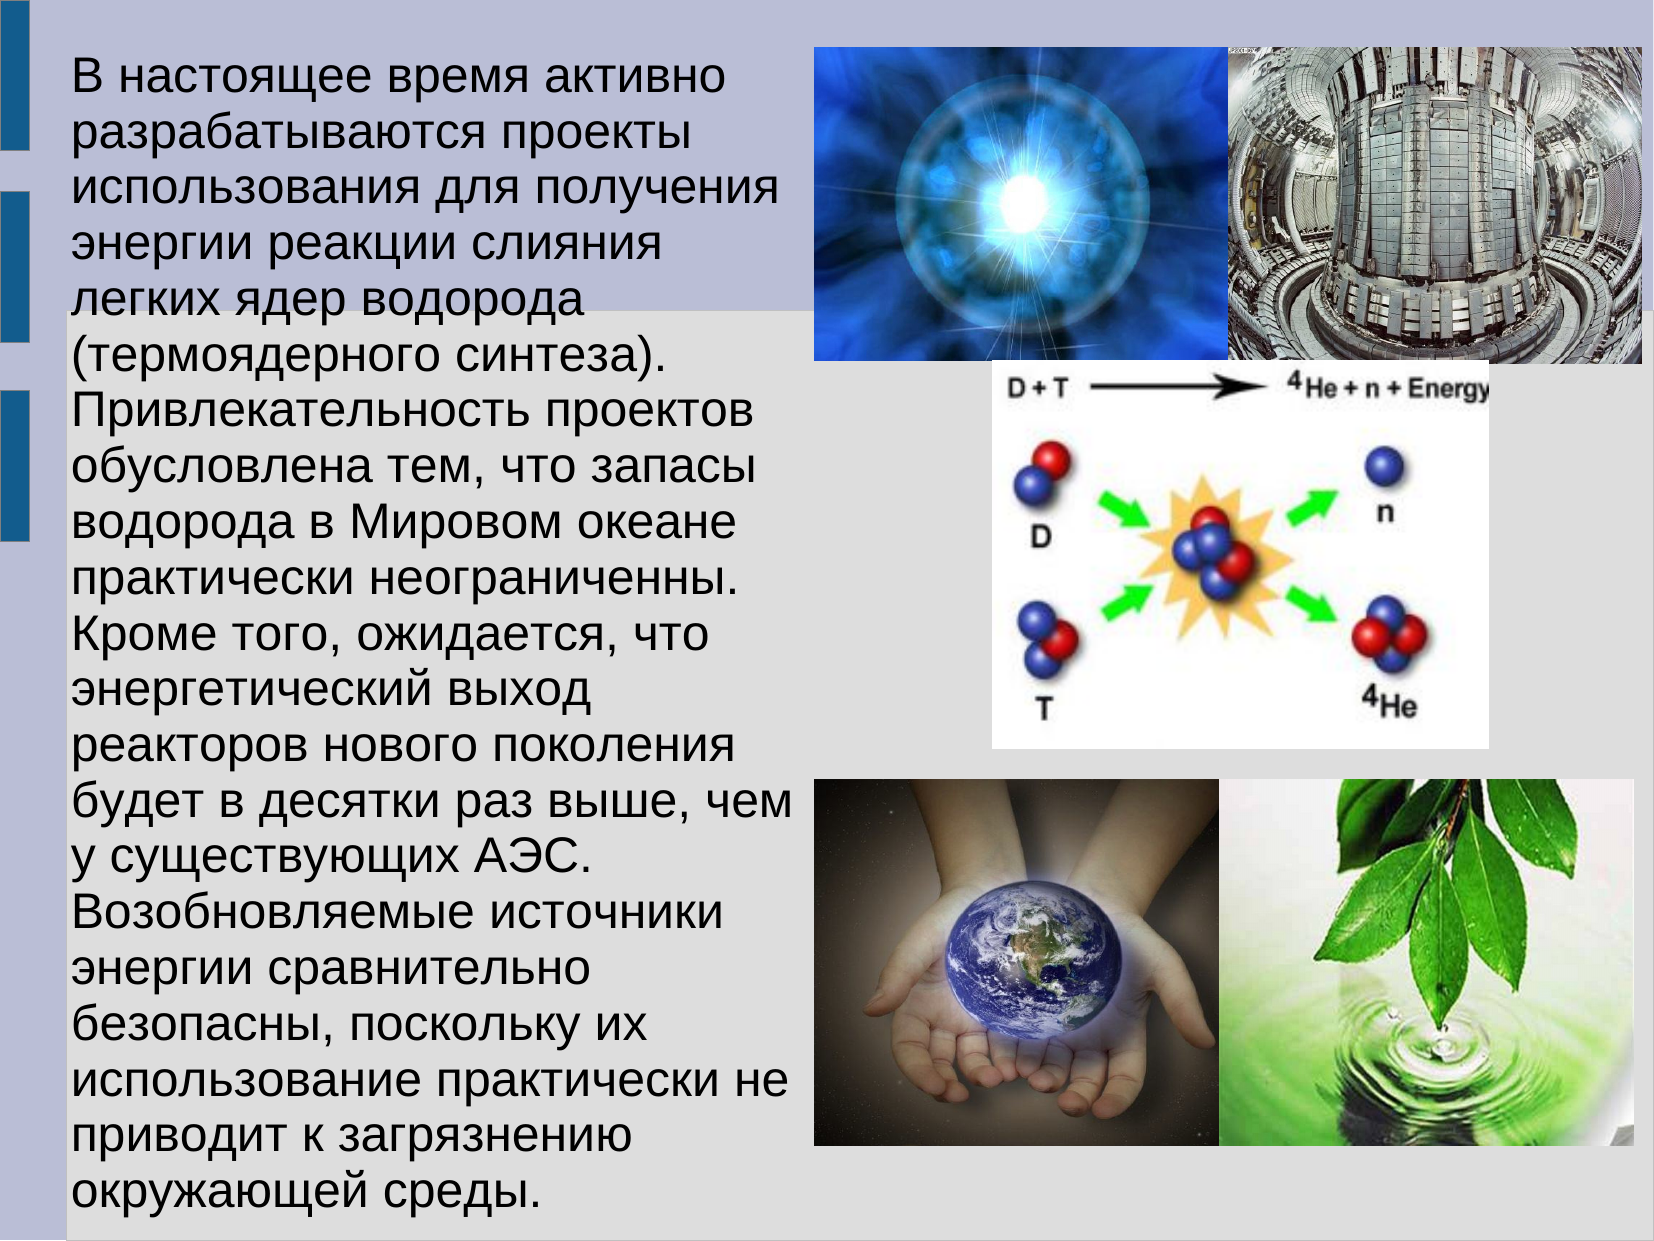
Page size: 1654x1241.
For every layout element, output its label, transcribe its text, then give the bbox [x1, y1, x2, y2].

list В настоящее время активно разрабатываются проекты использования для получения энергии реакции слияния легких ядер водорода (термоядерного синтеза). Привлекательность проектов обусловлена тем, что запасы водорода в Мировом океане практически неограниченны. Кроме того, ожидается, что энергетический выход реакторов нового поколения будет в десятки раз выше, чем у существующих АЭС. Возобновляемые источники энергии сравнительно безопасны, поскольку их использование практически не приводит к загрязнению окружающей среды. [0, 47, 815, 1219]
picture [815, 47, 1642, 749]
picture [815, 779, 1634, 1146]
